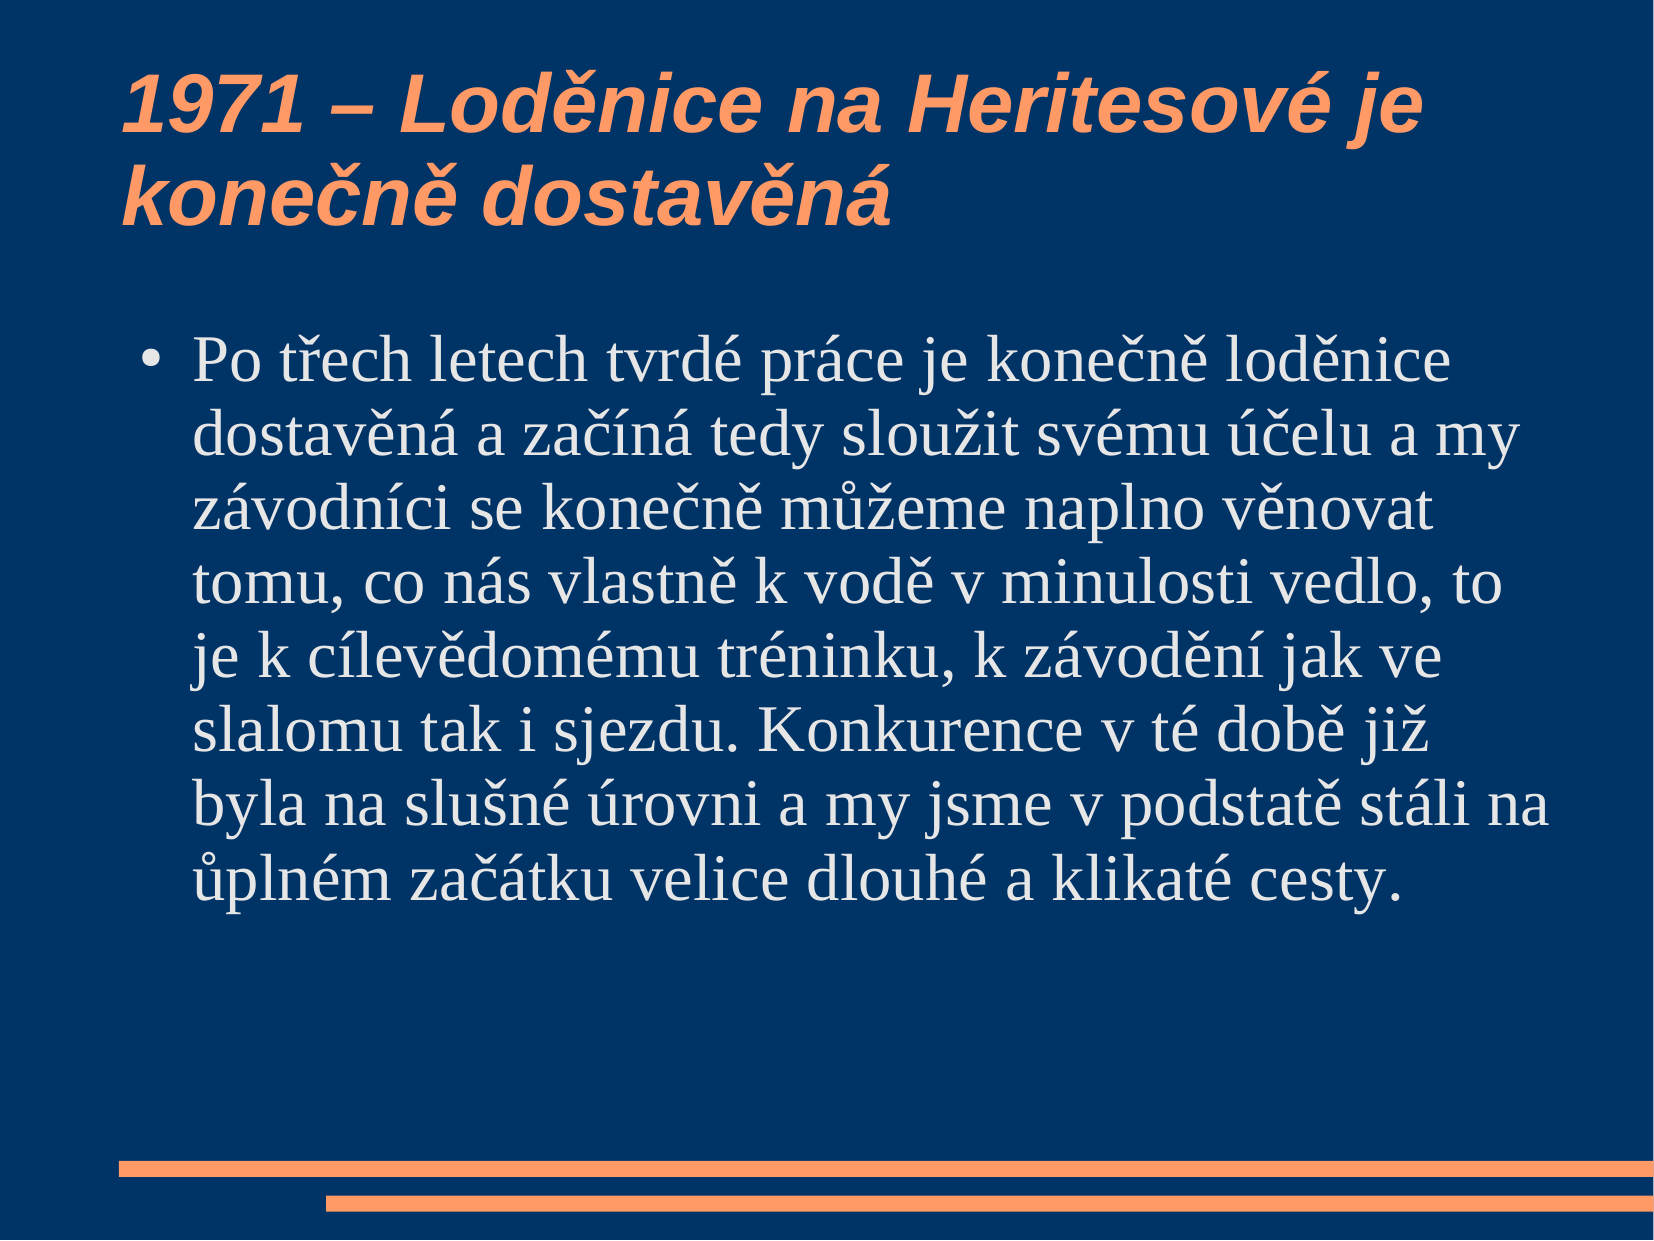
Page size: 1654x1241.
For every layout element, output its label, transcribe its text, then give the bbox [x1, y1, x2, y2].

list Po třech letech tvrdé práce je konečně loděnice dostavěná a začíná tedy sloužit svému účelu a my závodníci se konečně můžeme naplno věnovat tomu, co nás vlastně k vodě v minulosti vedlo, to je k cílevědomému tréninku, k závodění jak ve slalomu tak i sjezdu. Konkurence v té době již byla na slušné úrovni a my jsme v podstatě stáli na ůplném začátku velice dlouhé a klikaté cesty. [121, 322, 1561, 1133]
title 1971 – Loděnice na Heritesové je konečně dostavěná [121, 46, 1534, 254]
